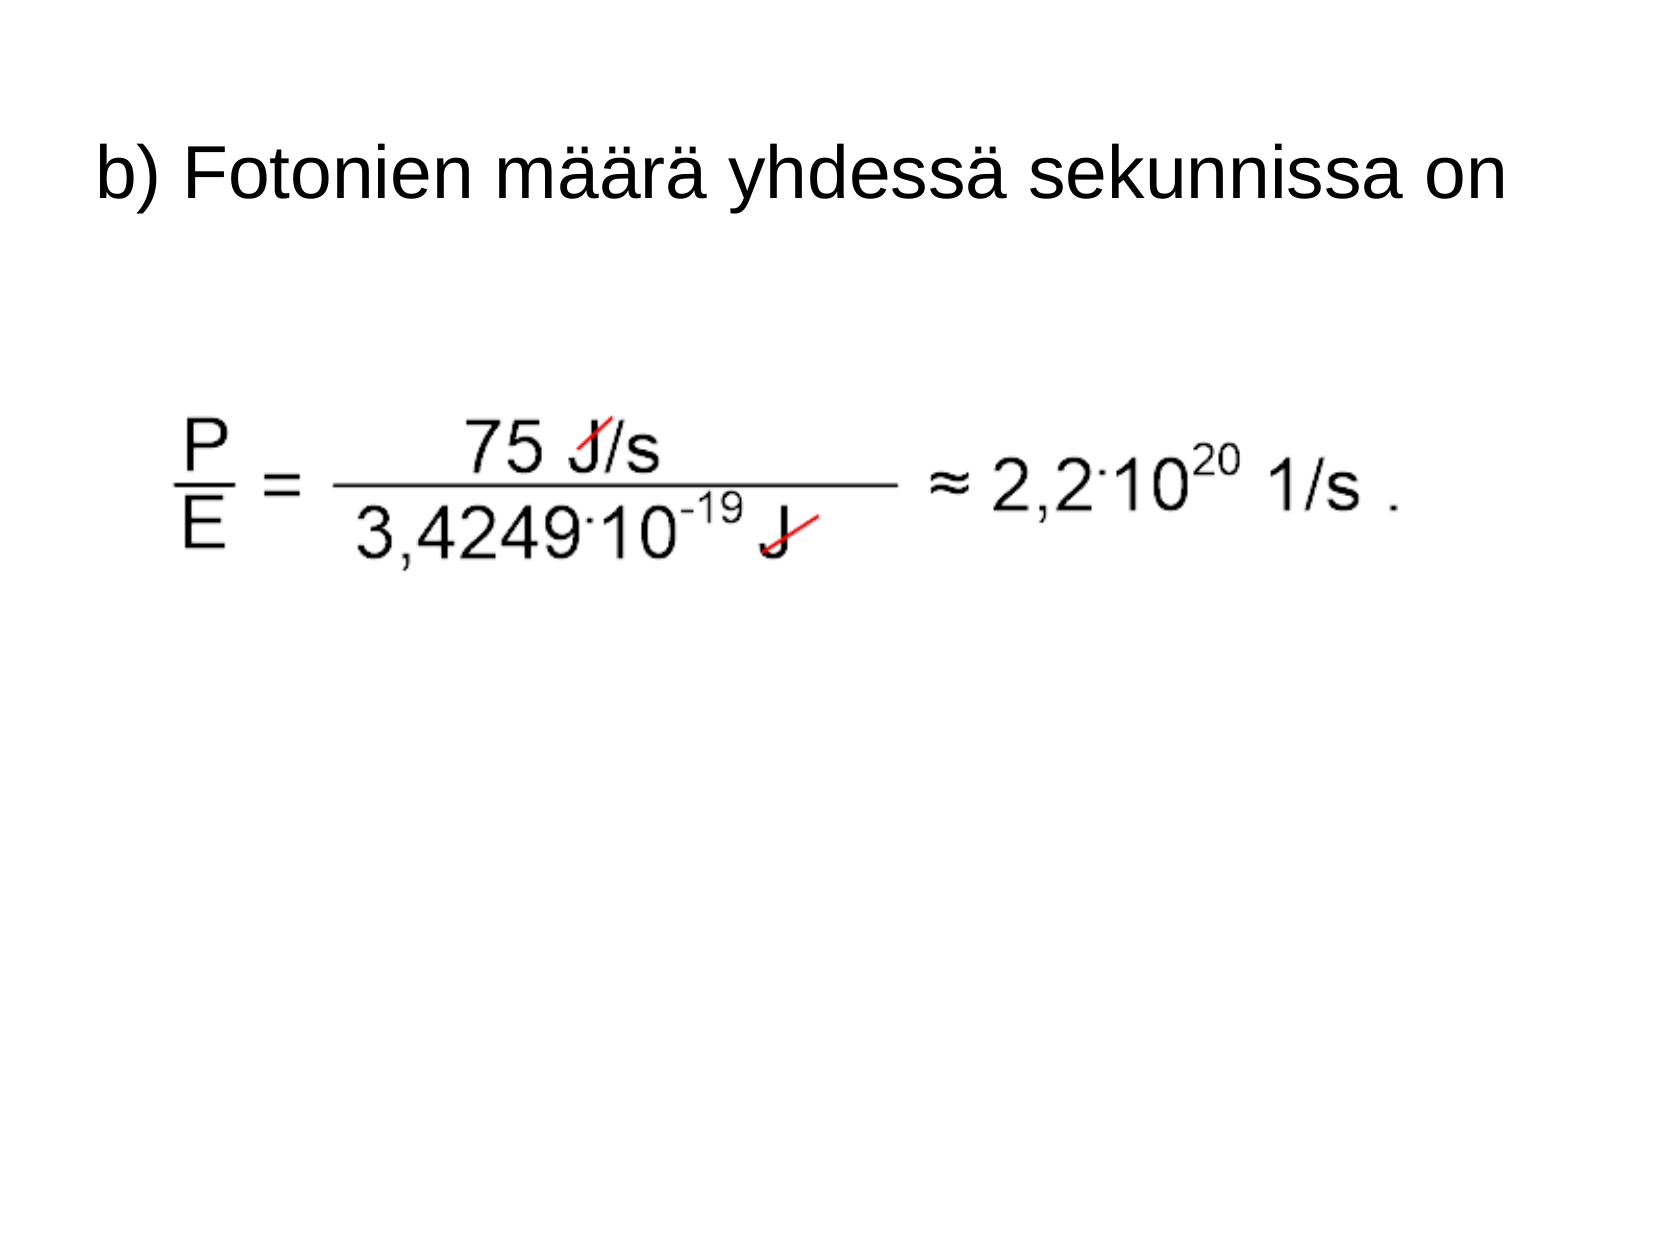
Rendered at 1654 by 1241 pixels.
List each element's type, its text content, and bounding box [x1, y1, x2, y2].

text_box b) Fotonien määrä yhdessä sekunnissa on [80, 123, 1548, 260]
picture [94, 306, 1465, 638]
